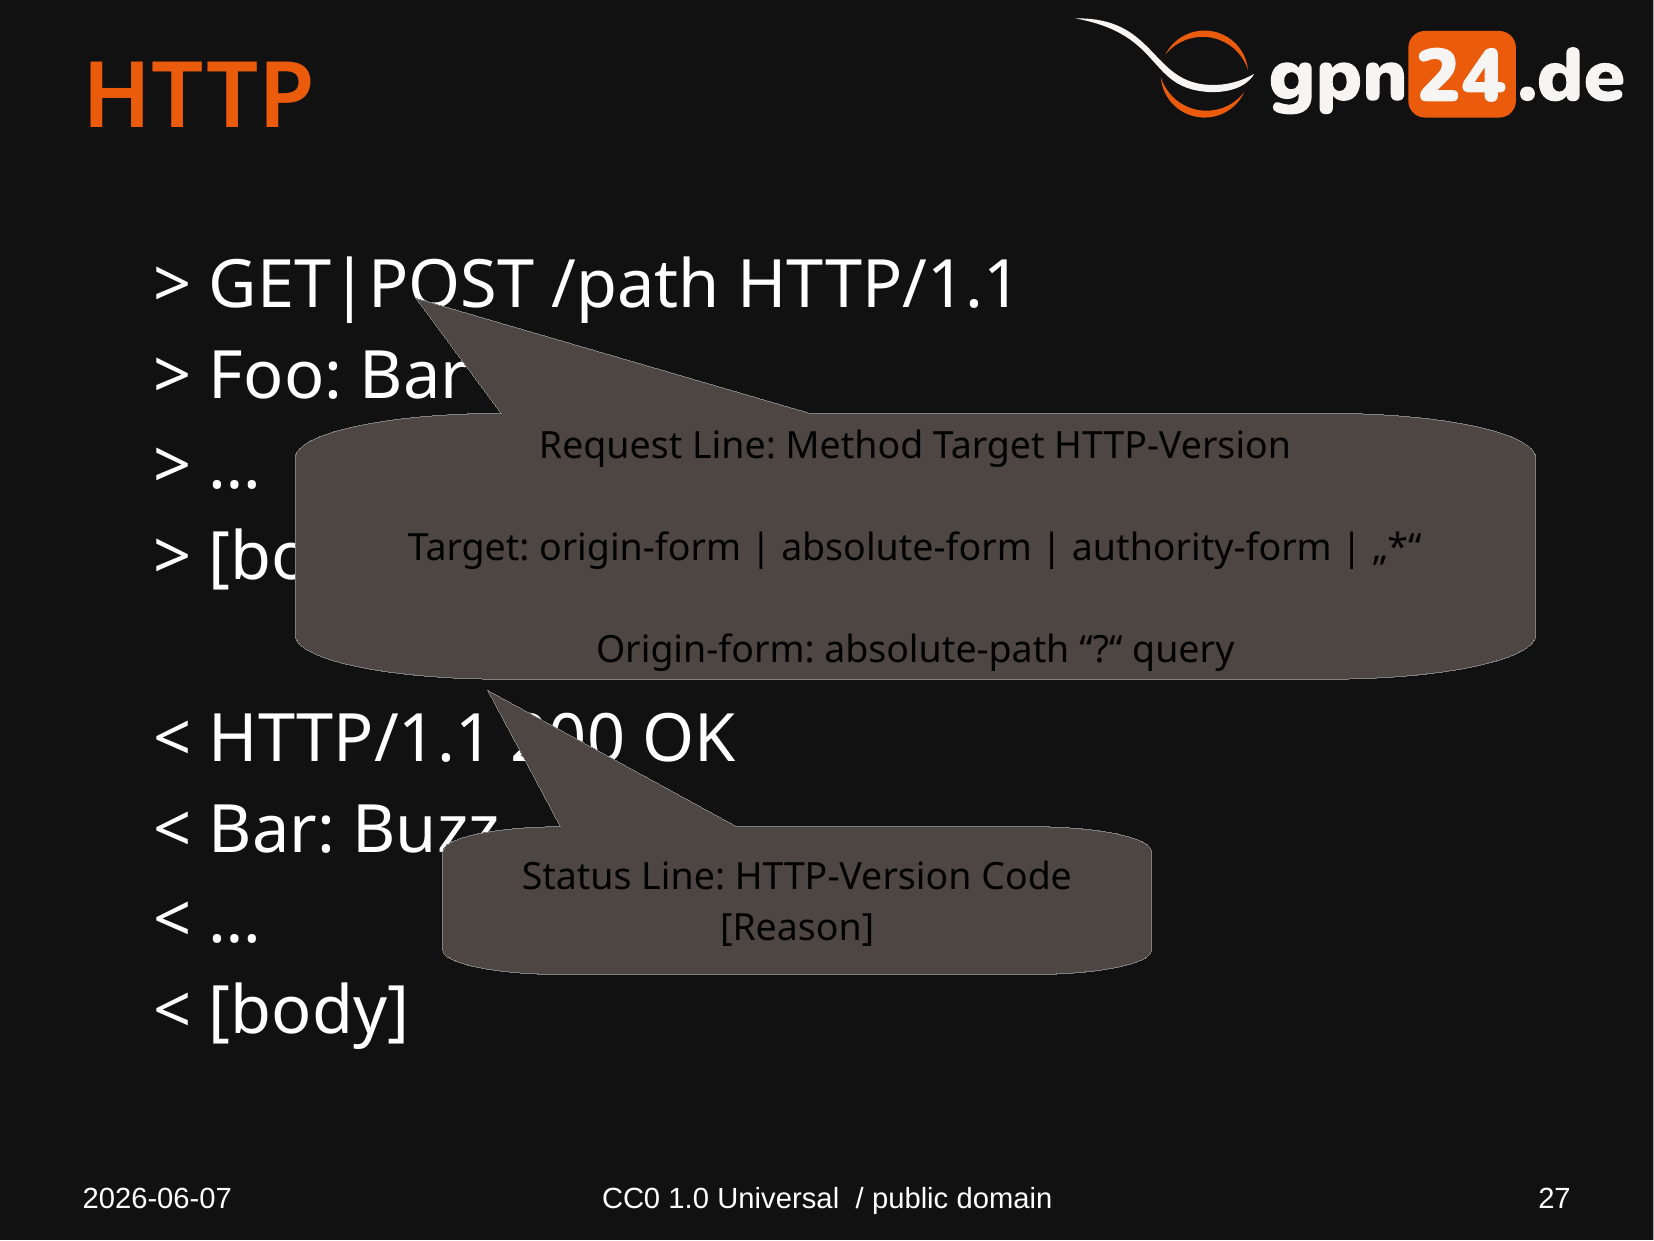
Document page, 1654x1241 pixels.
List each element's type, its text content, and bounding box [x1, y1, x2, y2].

text_box Status Line: HTTP-Version Code [Reason] [442, 690, 1152, 975]
list > GET|POST /path HTTP/1.1 > Foo: Bar > … > [body (for POST, PUT] < HTTP/1.1 200 OK < Bar: Buzz < … < [body] [82, 236, 1571, 956]
title HTTP [82, 28, 1004, 155]
text_box Request Line: Method Target HTTP-Version Target: origin-form | absolute-form | authority-form | „*“ Origin-form: absolute-path “?“ query [295, 298, 1536, 680]
